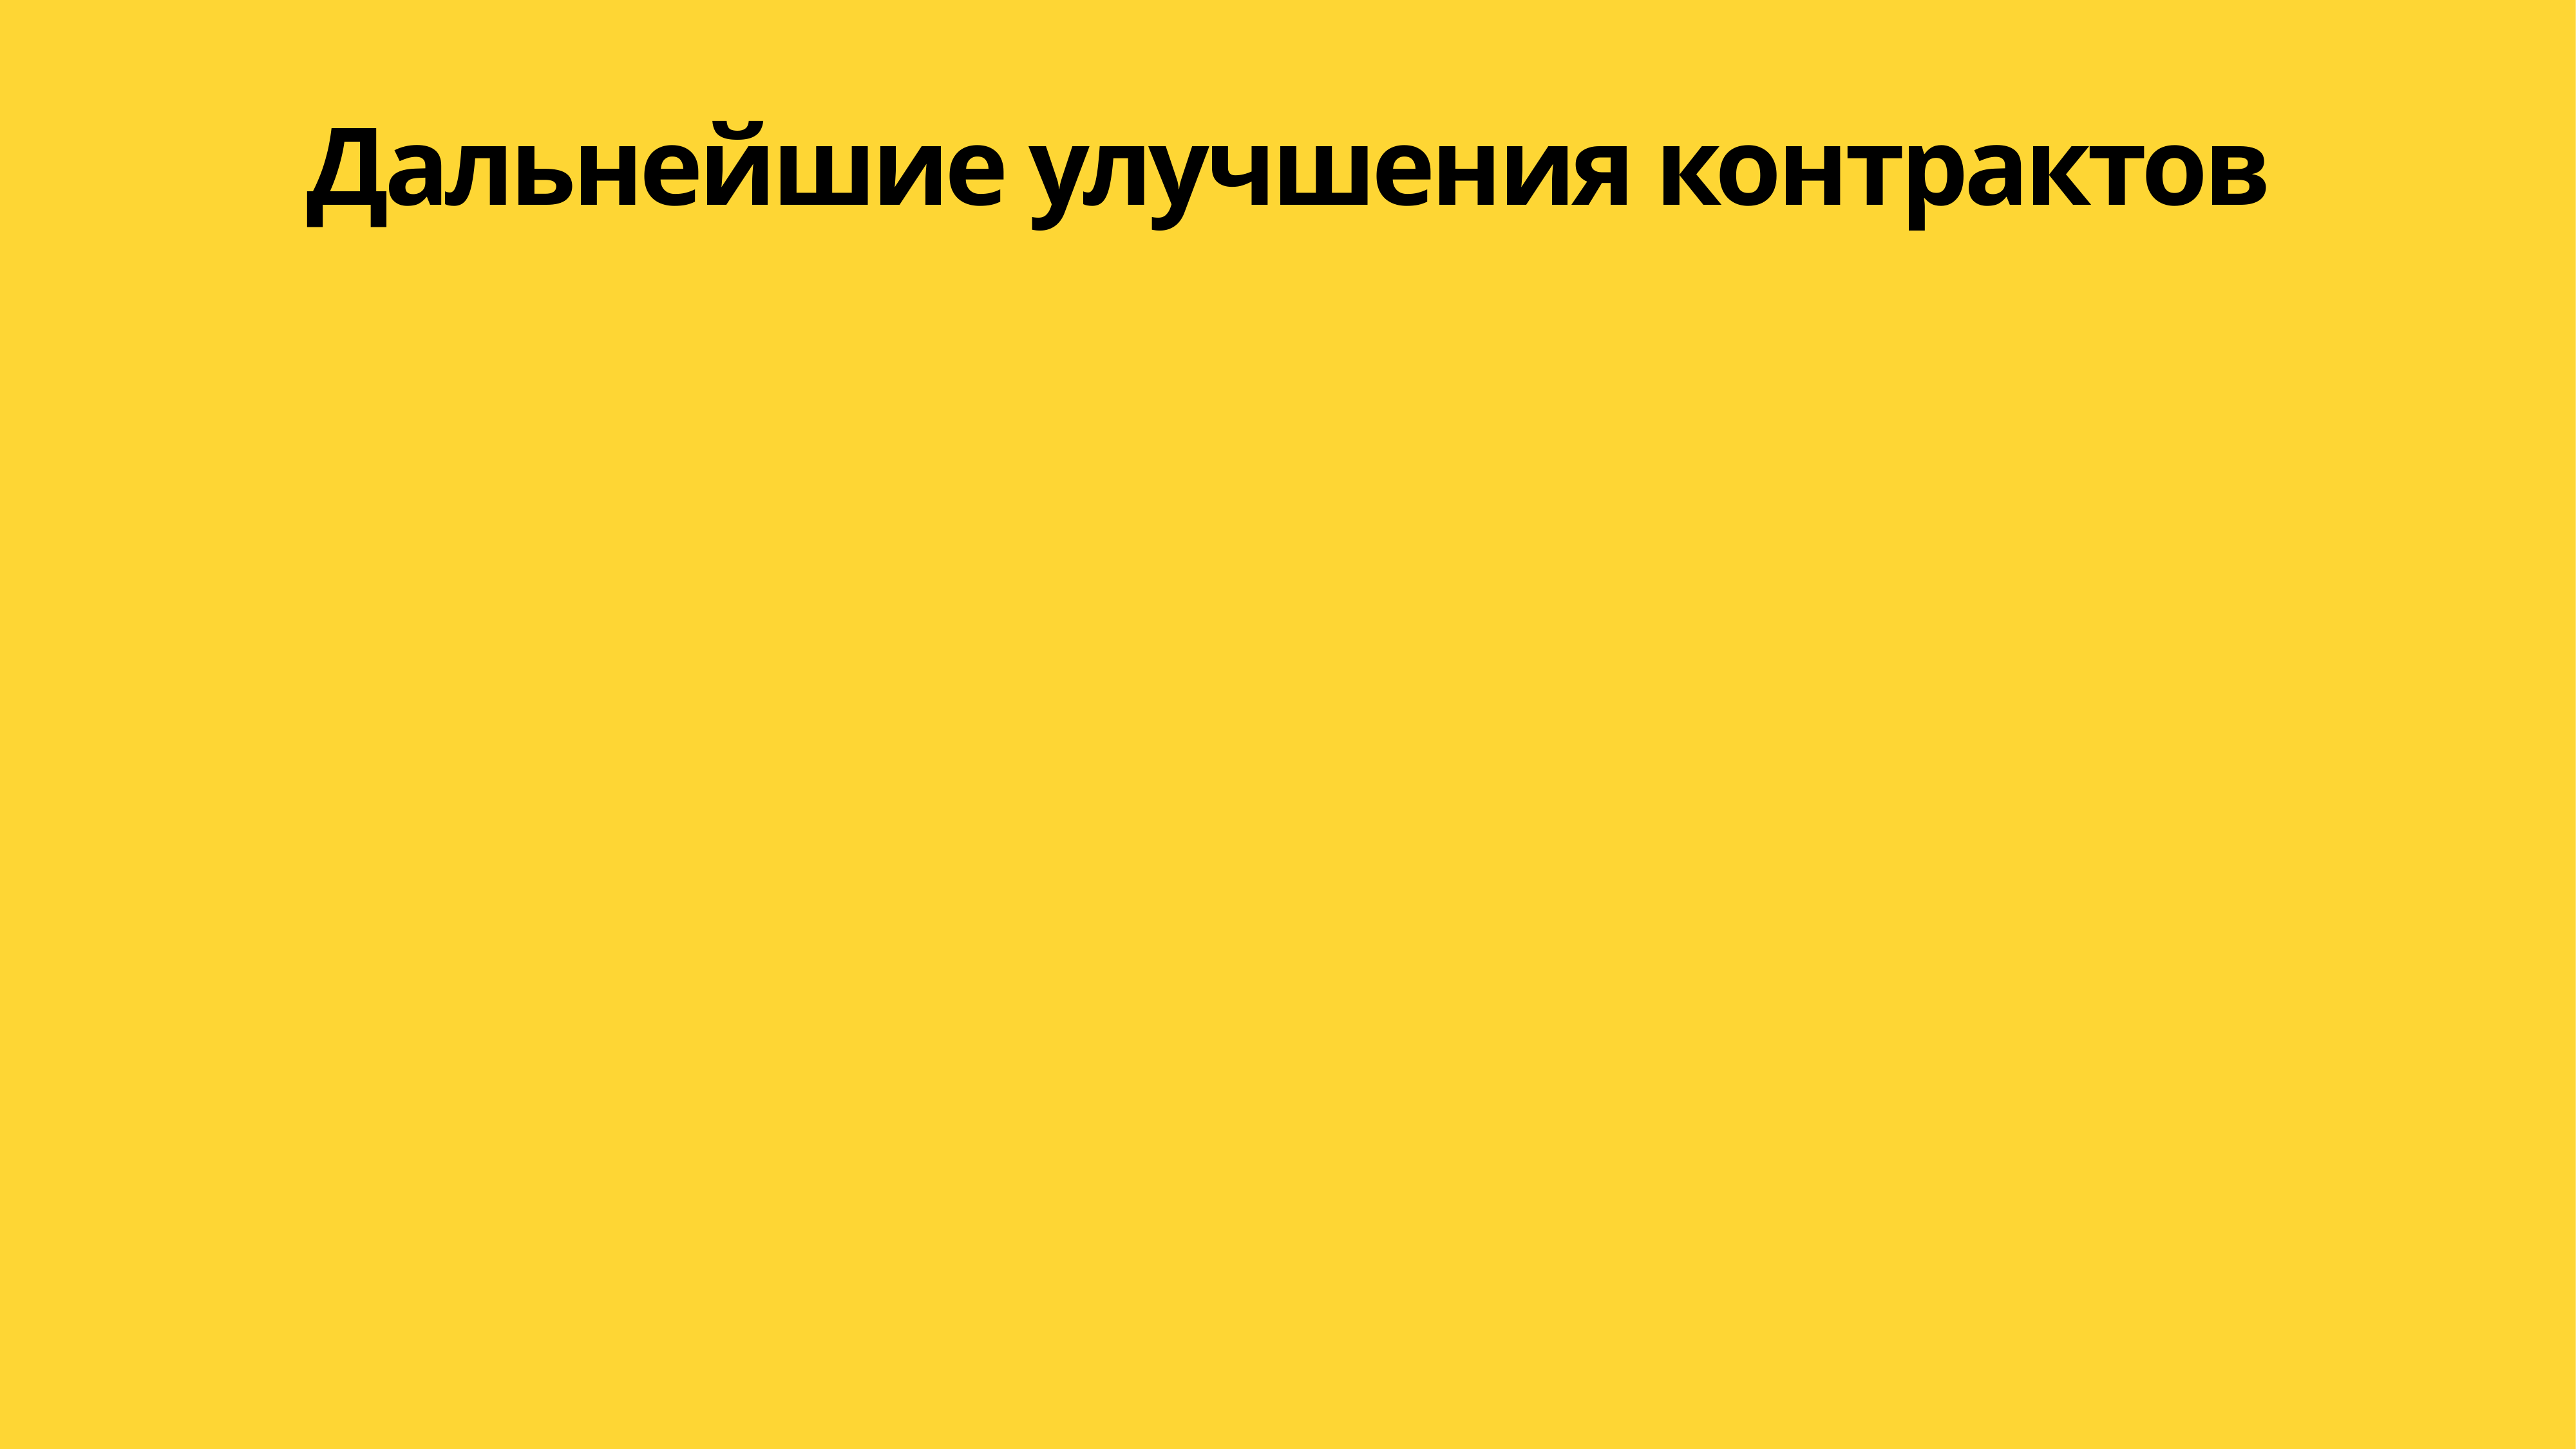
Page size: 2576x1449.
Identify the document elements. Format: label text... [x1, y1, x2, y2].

title Дальнейшие улучшения контрактов [106, 101, 2473, 228]
